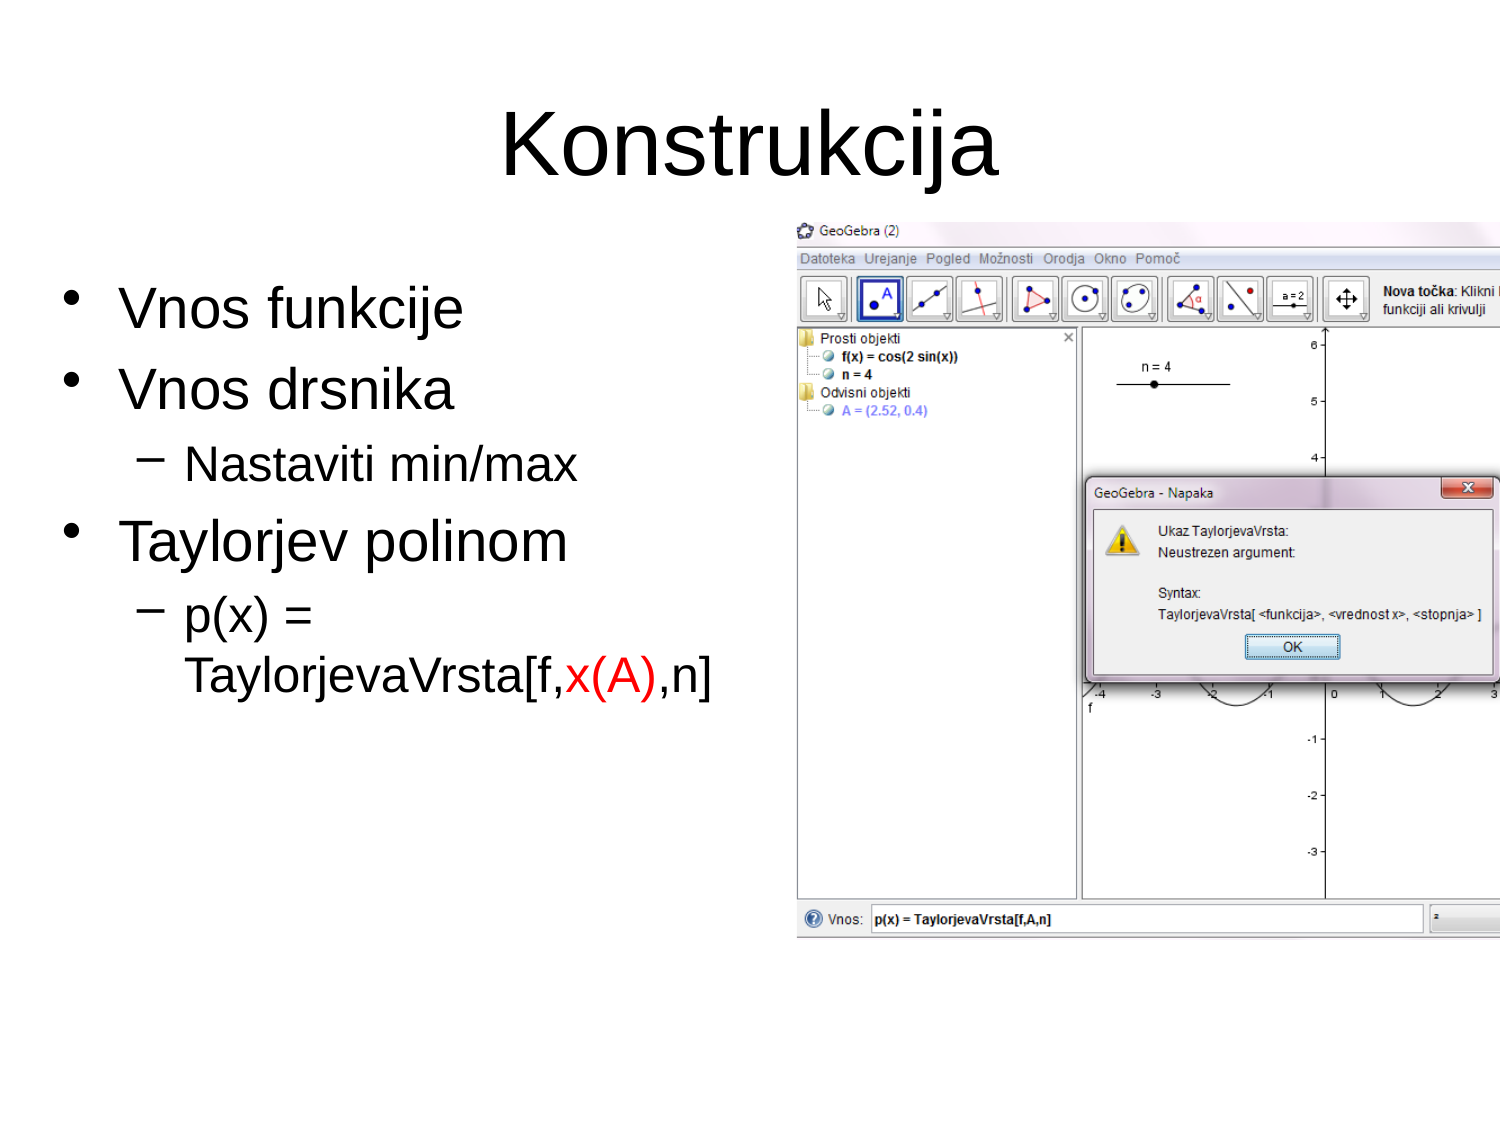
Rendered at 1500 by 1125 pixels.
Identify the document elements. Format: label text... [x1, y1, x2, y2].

title Konstrukcija [75, 45, 1425, 233]
picture [796, 222, 1500, 940]
list Vnos funkcije Vnos drsnika Nastaviti min/max Taylorjev polinom p(x) = TaylorjevaVrsta[f,x(A),n] [46, 262, 821, 1008]
